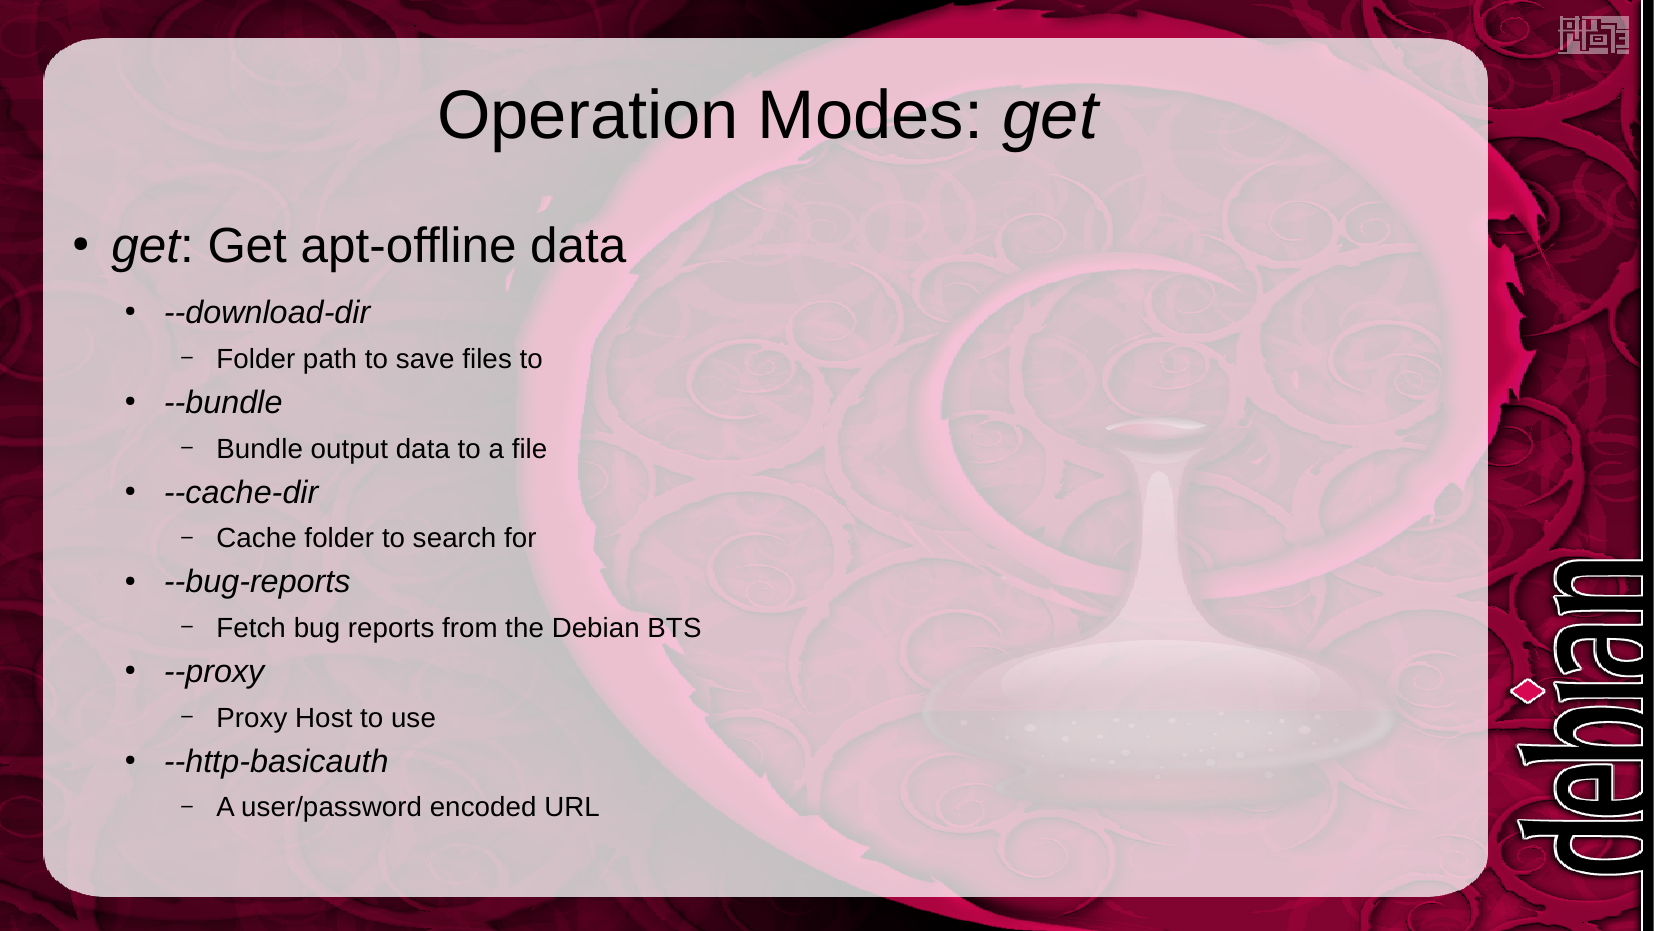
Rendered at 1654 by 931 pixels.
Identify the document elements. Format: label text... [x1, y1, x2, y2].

title Operation Modes: get [59, 36, 1477, 193]
picture [0, 0, 1654, 931]
list get: Get apt-offline data --download-dir Folder path to save files to --bundle Bundle output data to a file --cache-dir Cache folder to search for --bug-reports Fetch bug reports from the Debian BTS --proxy Proxy Host to use --http-basicauth A user/password encoded URL [59, 217, 1477, 832]
